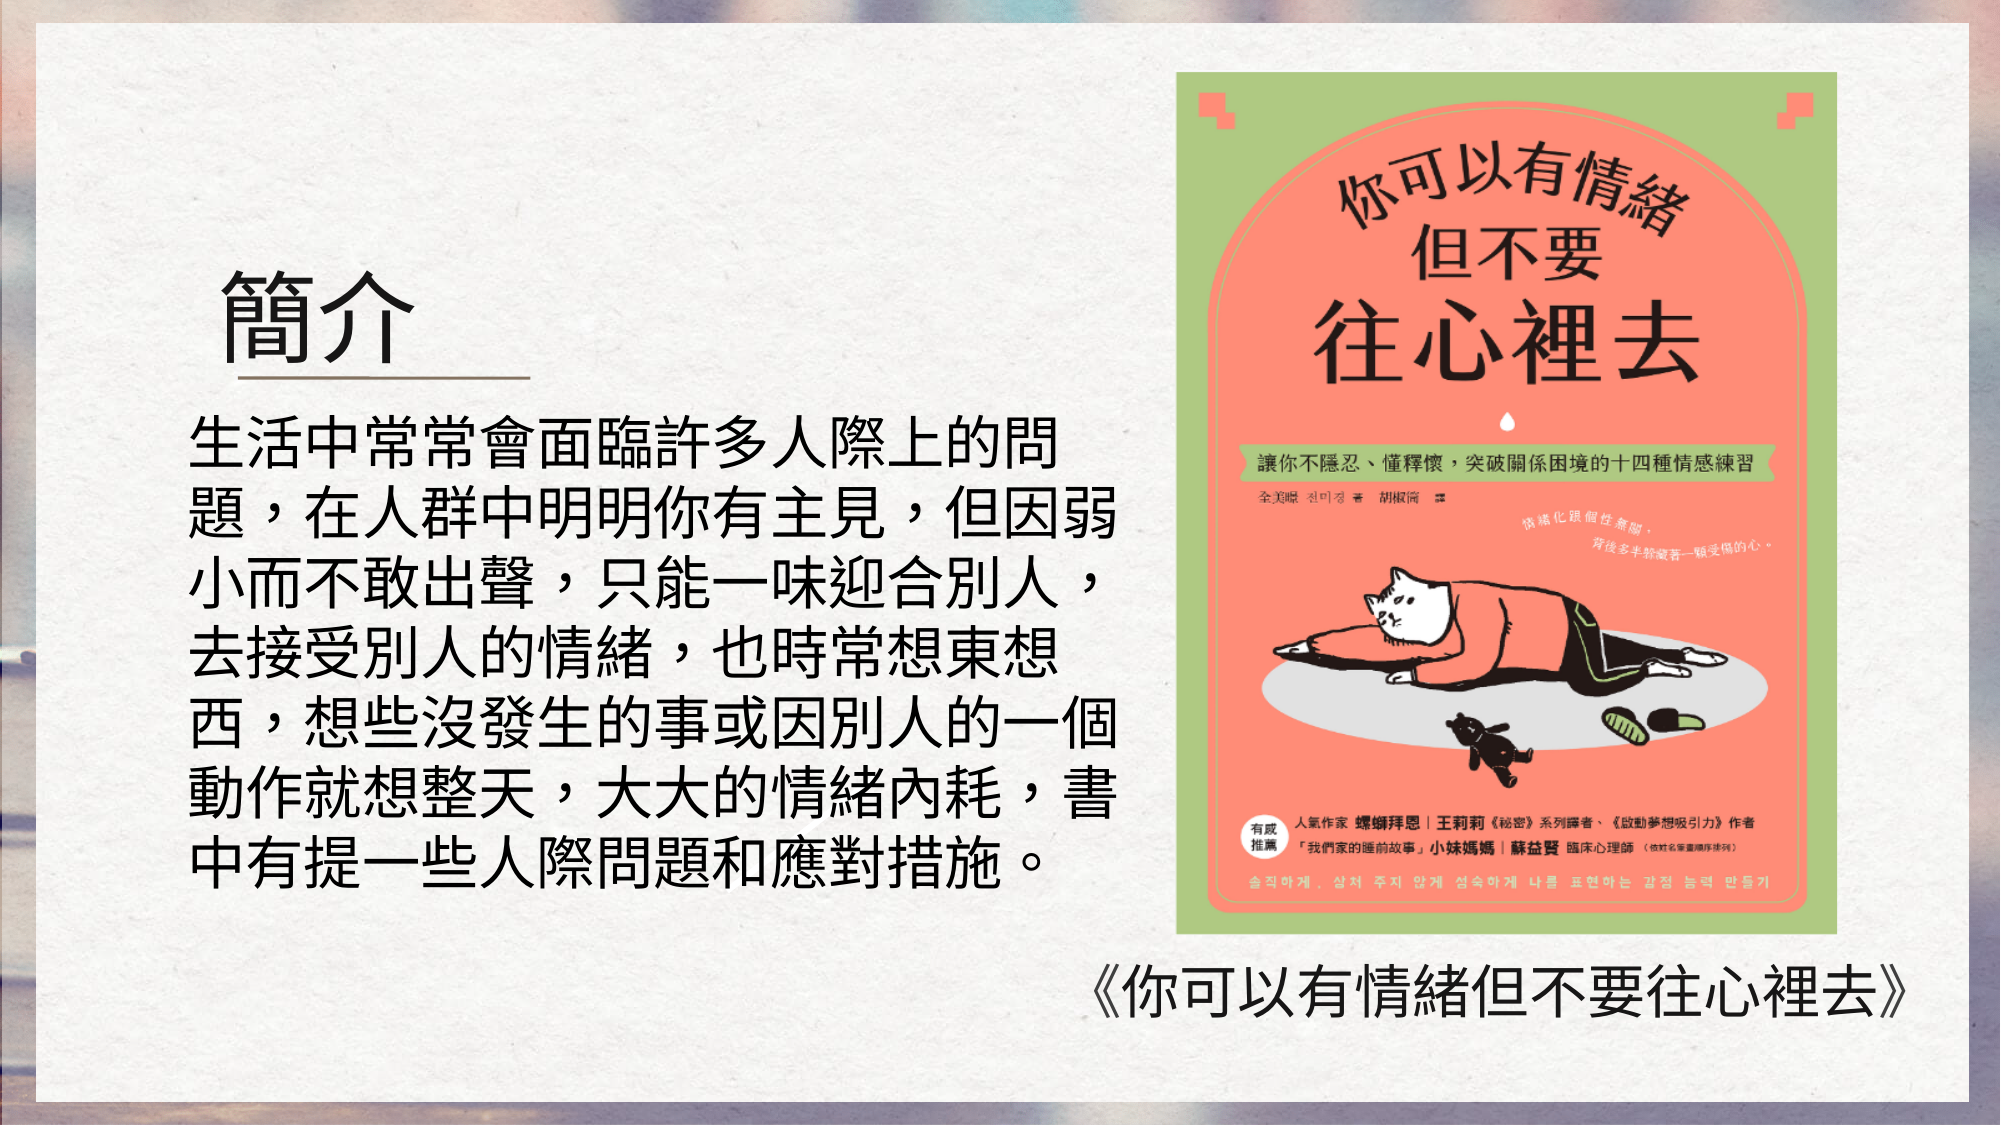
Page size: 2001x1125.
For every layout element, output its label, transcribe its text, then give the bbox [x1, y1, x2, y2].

text_box 生活中常常會面臨許多人際上的問題，在人群中明明你有主見，但因弱小而不敢出聲，只能一味迎合別人，去接受別人的情緒，也時常想東想西，想些沒發生的事或因別人的一個動作就想整天，大大的情緒內耗，書中有提一些人際問題和應對措施。 [172, 398, 1153, 904]
text_box 《你可以有情緒但不要往心裡去》 [1048, 947, 1964, 1033]
picture [0, 0, 2000, 1125]
text_box 簡介 [202, 248, 738, 398]
